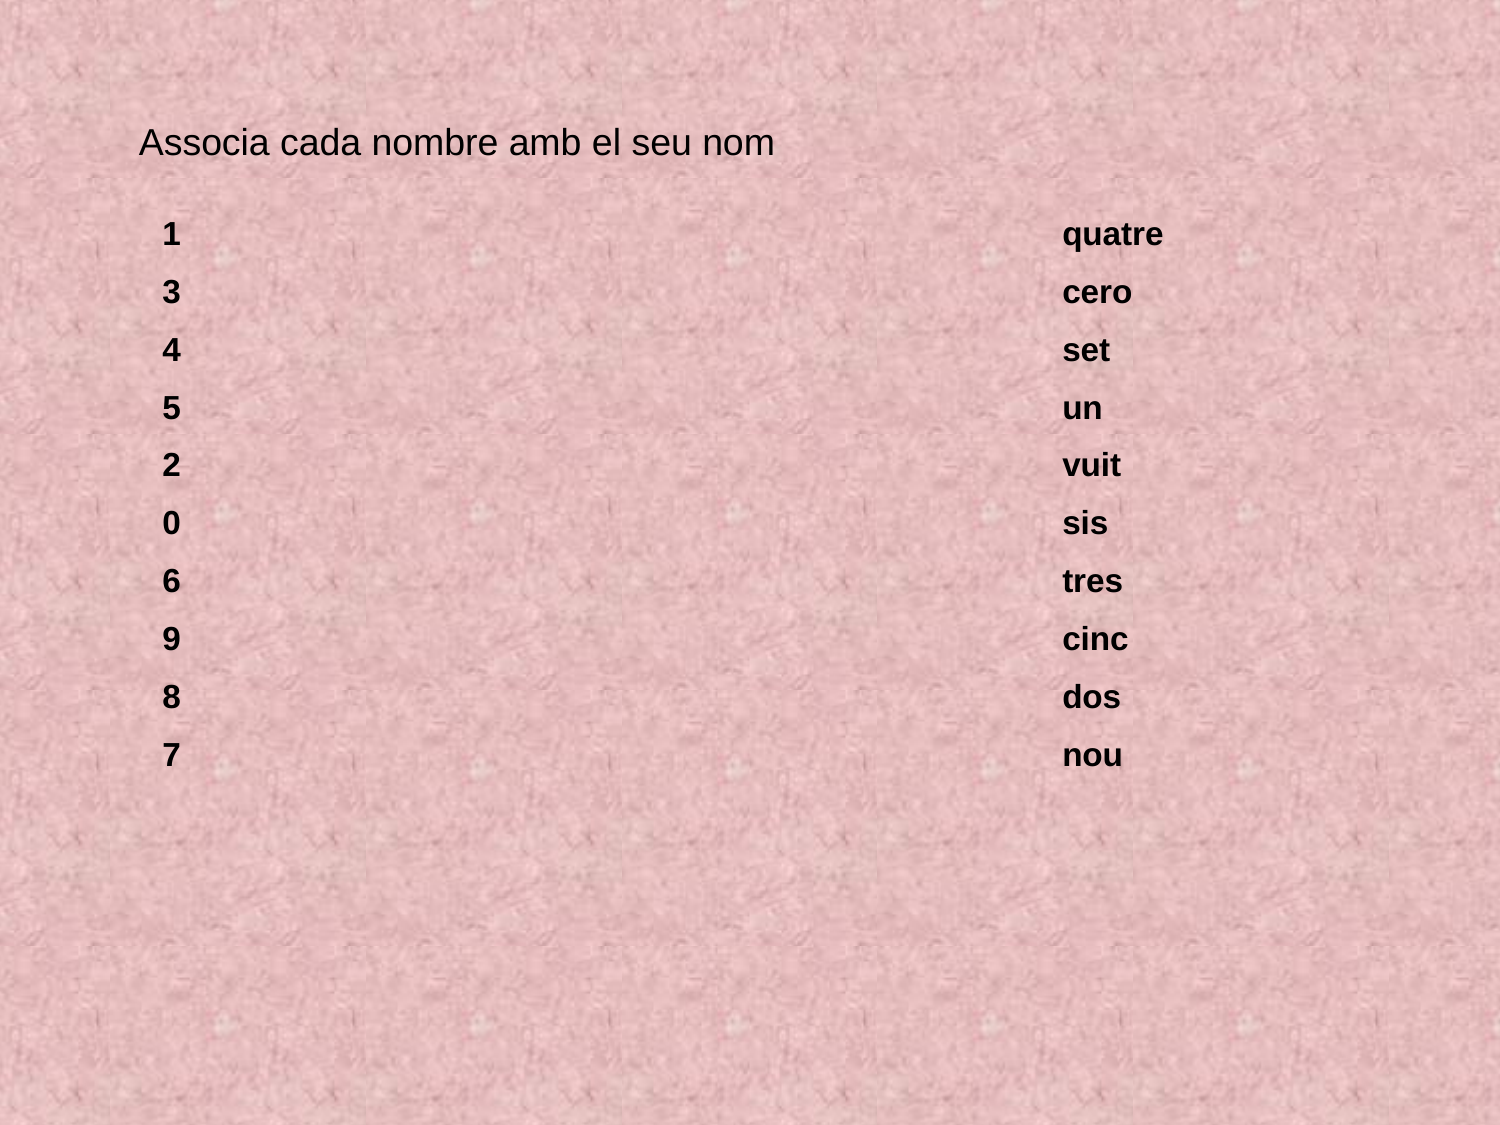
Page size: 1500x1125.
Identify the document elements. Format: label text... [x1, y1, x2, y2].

picture [0, 0, 1500, 1125]
text_box 1 quatre 3 cero 4 set 5 un 2 vuit 0 sis 6 tres 9 cinc 8 dos 7 nou [147, 207, 1459, 781]
text_box Associa cada nombre amb el seu nom [123, 113, 1129, 172]
